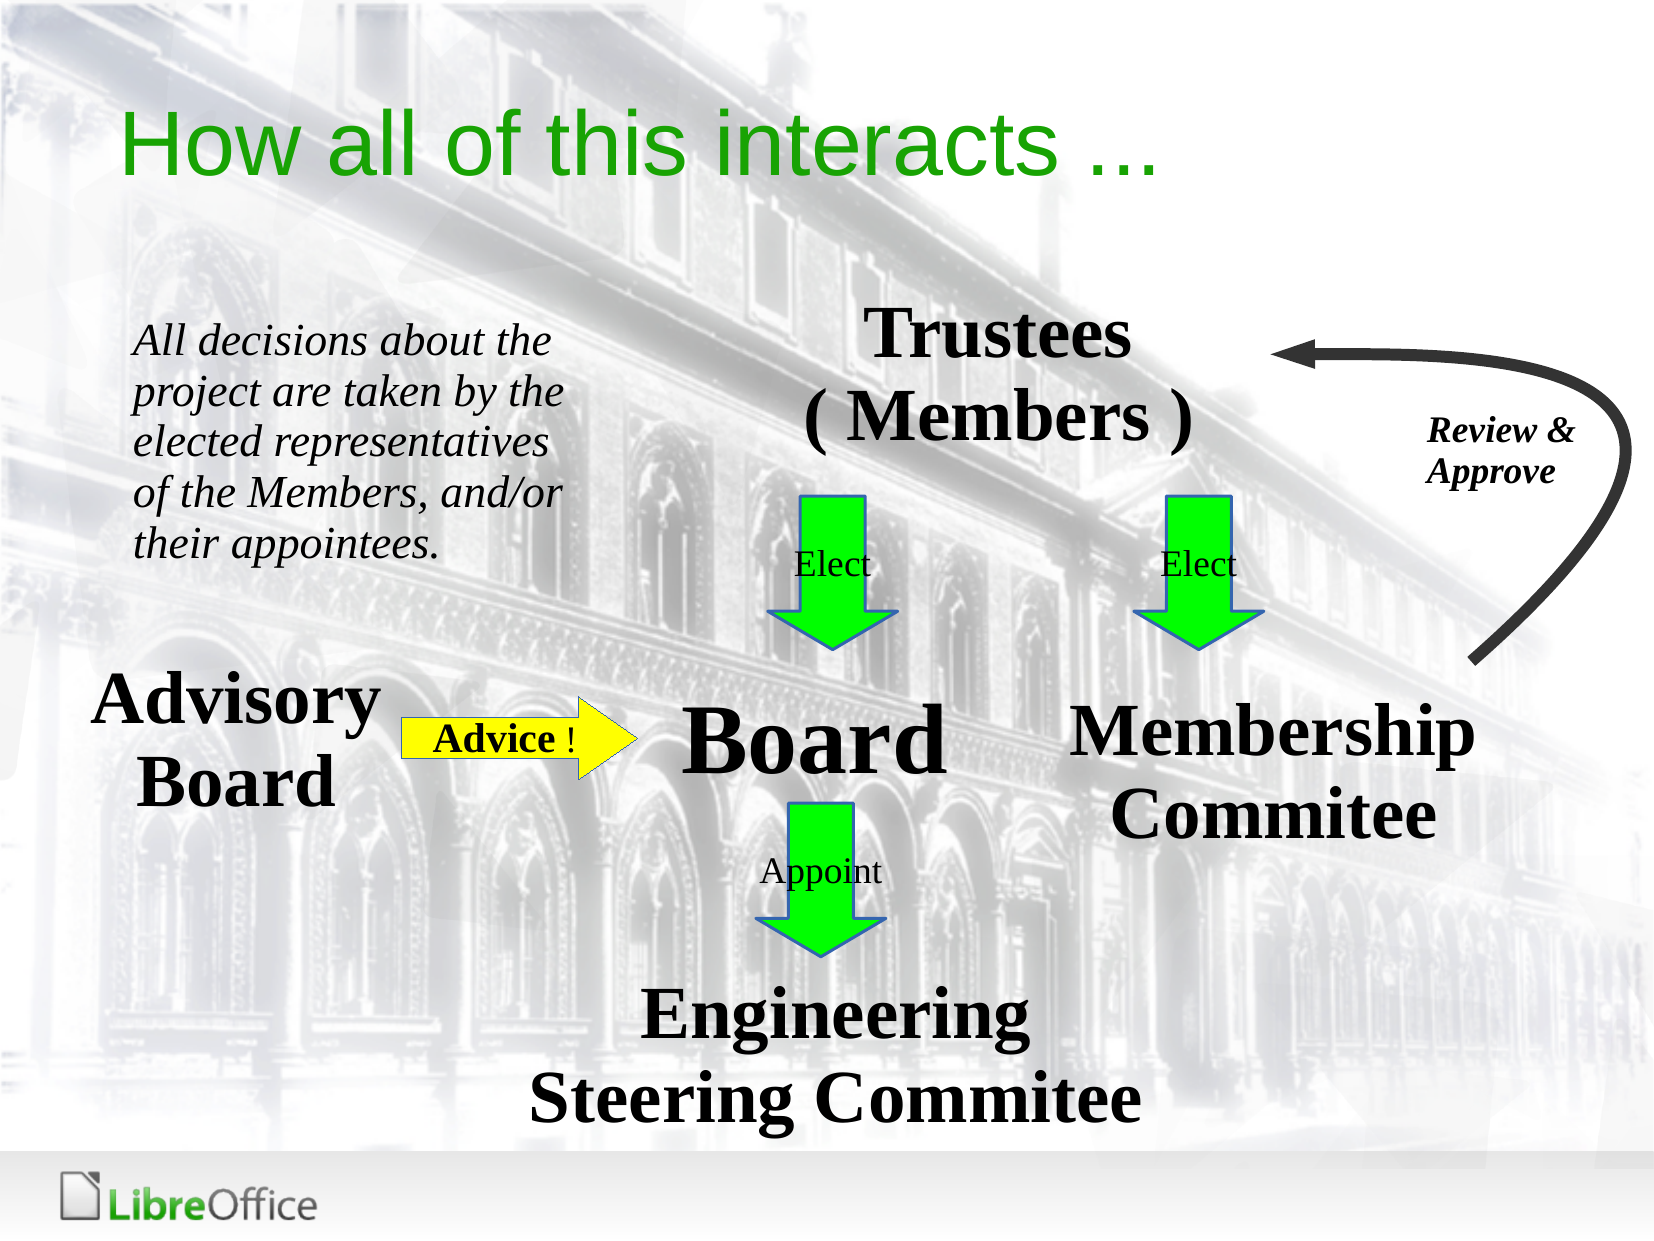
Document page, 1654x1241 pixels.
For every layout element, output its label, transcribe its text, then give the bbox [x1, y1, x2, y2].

text_box Review & Approve [1412, 401, 1625, 500]
text_box Trustees ( Members ) [691, 283, 1306, 465]
text_box Engineering Steering Commitee [507, 964, 1165, 1146]
text_box All decisions about the project are taken by the elected representatives of the Members, and/or their appointees. [118, 307, 603, 576]
text_box How all of this interacts ... [118, 92, 1477, 196]
text_box Board [666, 677, 981, 804]
text_box Elect [767, 496, 898, 650]
text_box Advice ! [401, 696, 638, 780]
text_box Membership Commitee [963, 681, 1585, 863]
picture [0, 0, 1654, 1241]
text_box Appoint [755, 803, 886, 957]
text_box Advisory Board [23, 649, 449, 831]
text_box Elect [1133, 496, 1264, 650]
